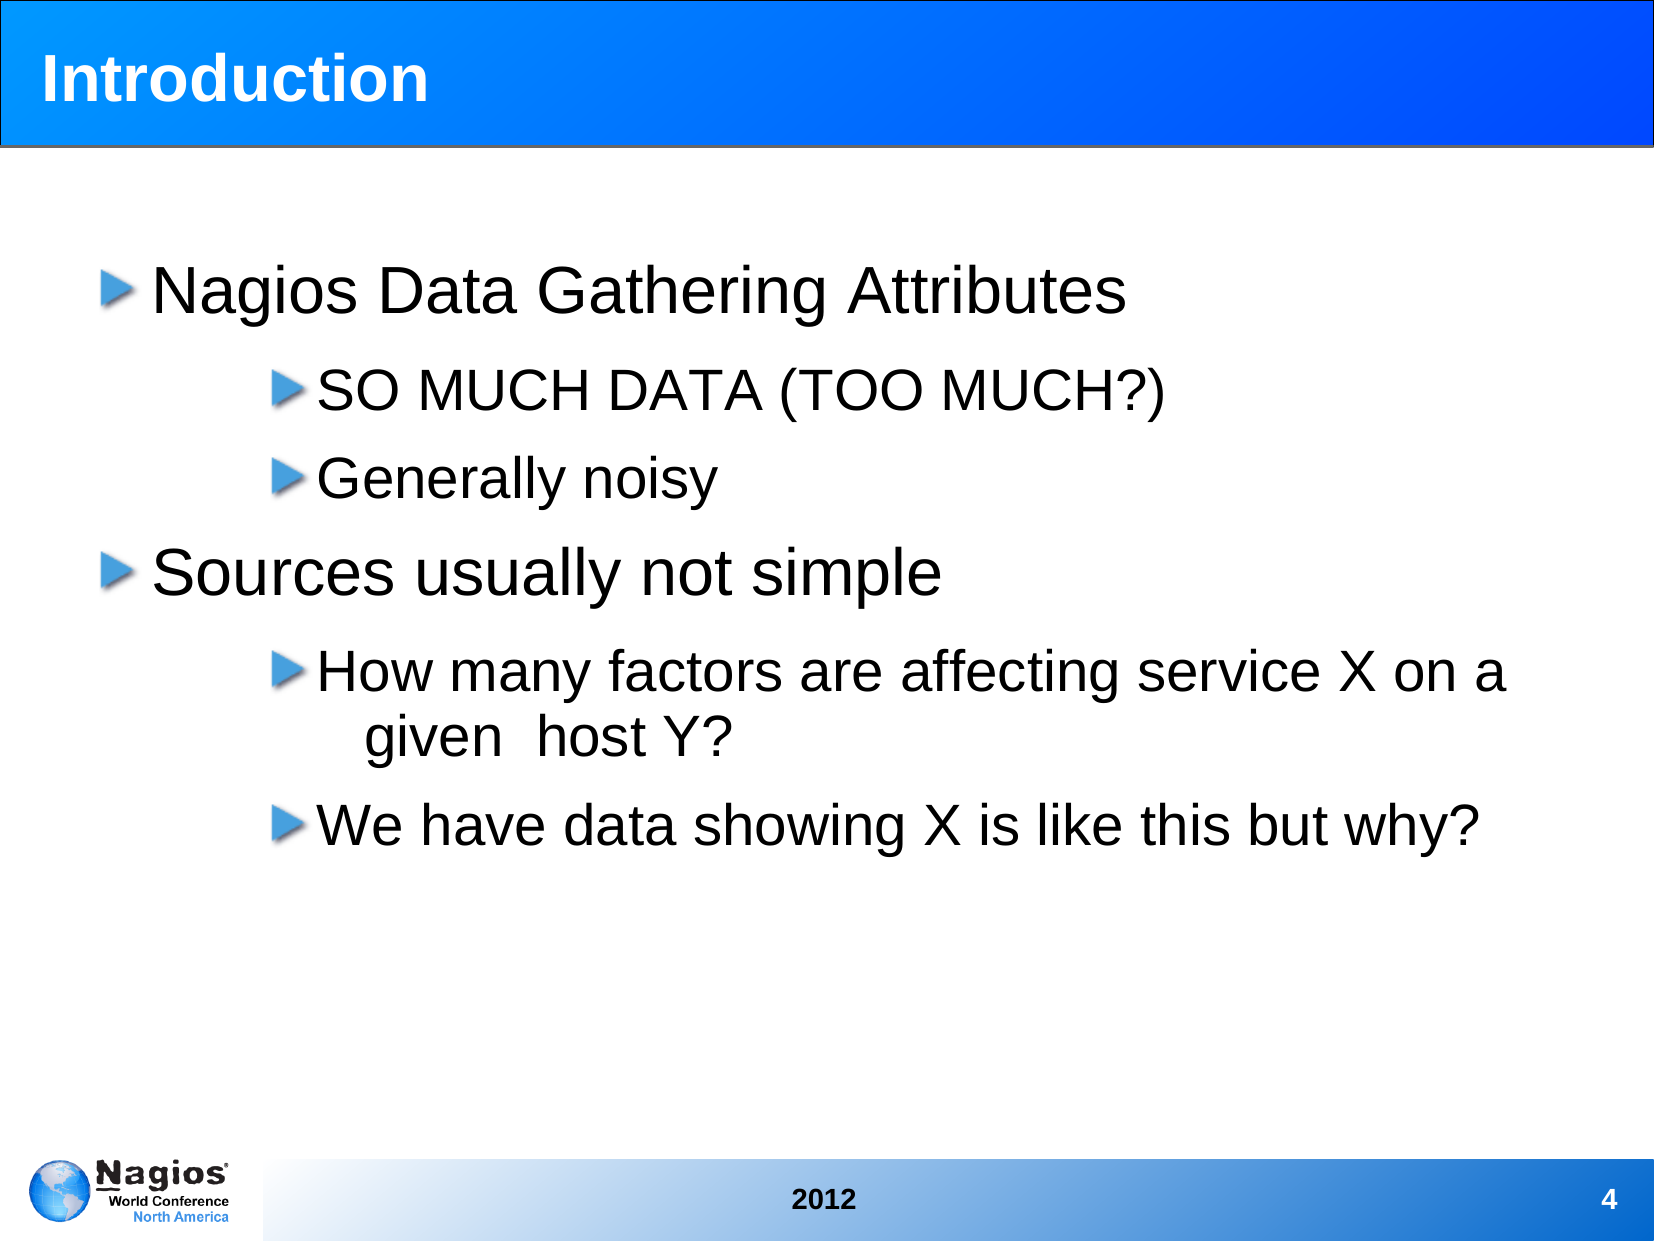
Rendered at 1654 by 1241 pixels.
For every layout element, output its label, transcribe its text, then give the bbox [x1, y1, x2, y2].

title Introduction [41, 29, 1248, 127]
list Nagios Data Gathering Attributes SO MUCH DATA (TOO MUCH?) Generally noisy Sources usually not simple How many factors are affecting service X on a given host Y? We have data showing X is like this but why? [80, 253, 1569, 1072]
picture [29, 1159, 229, 1235]
